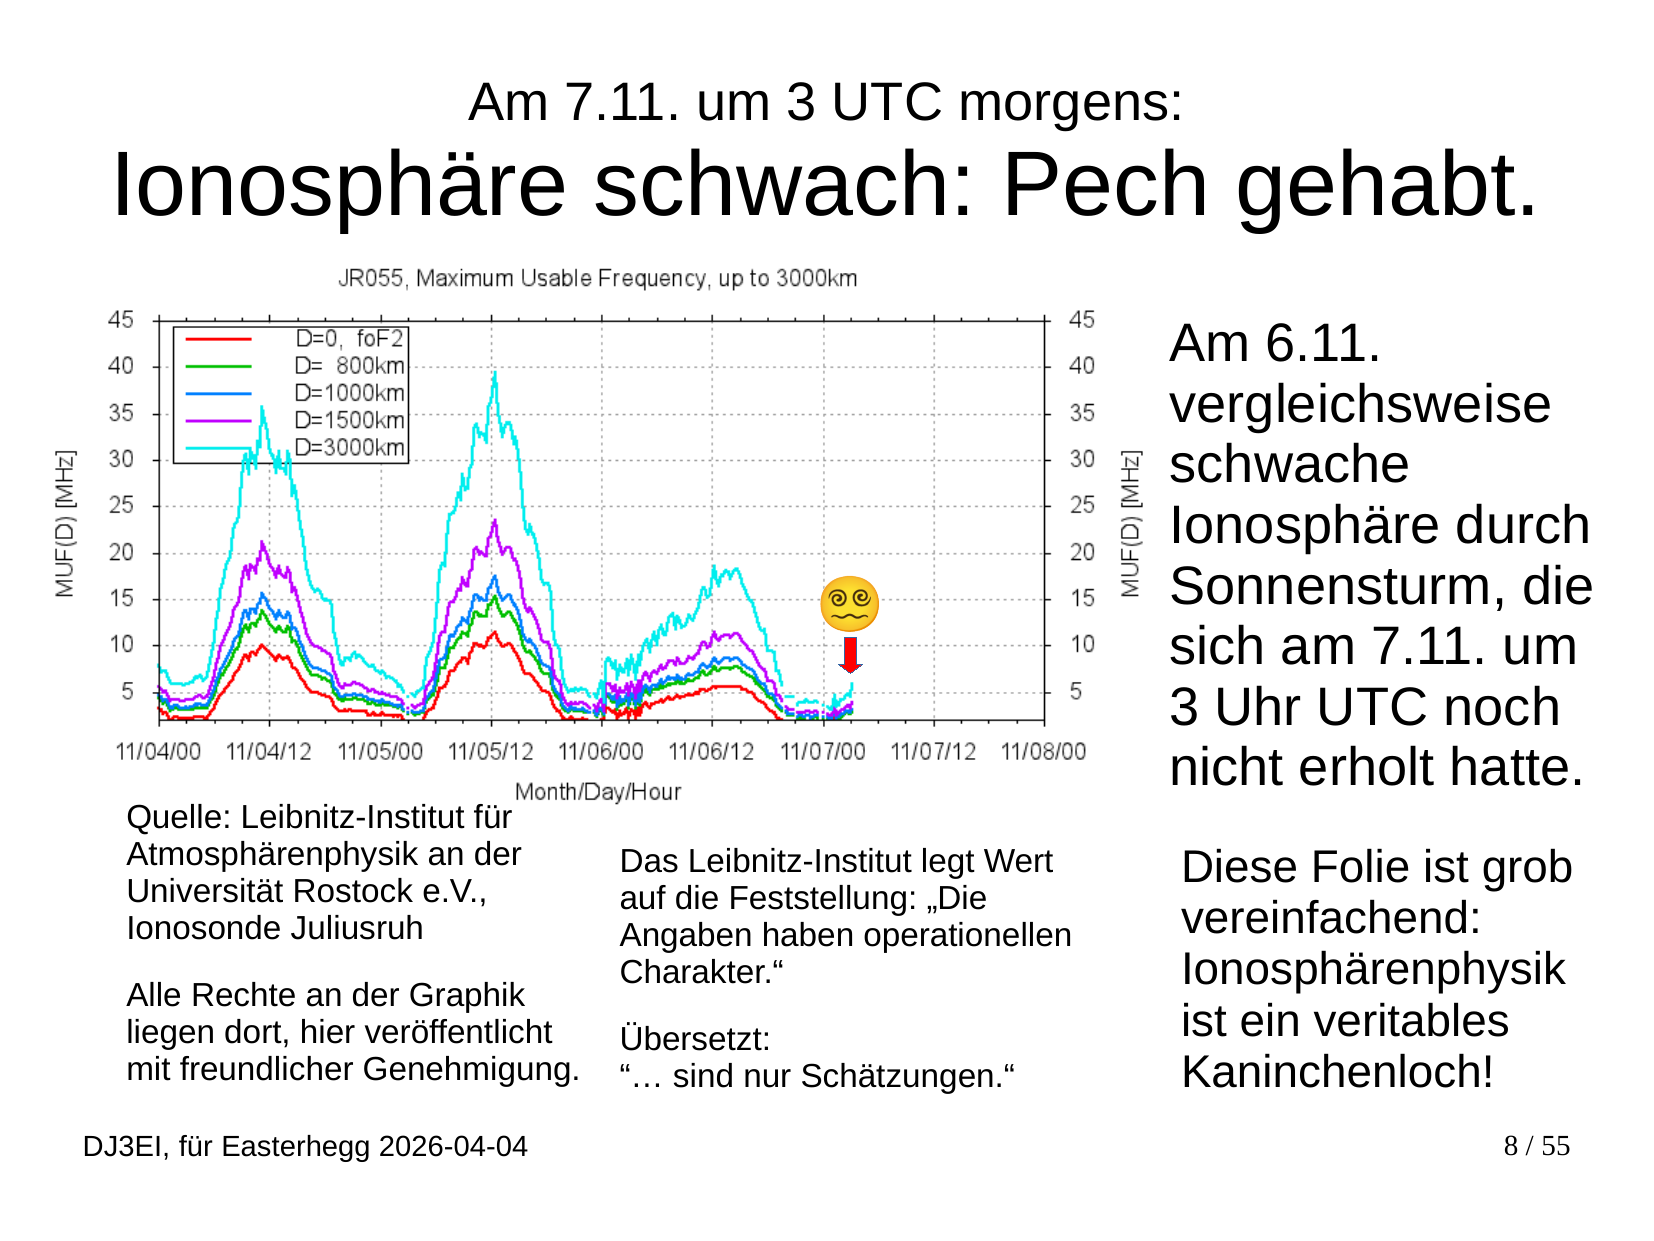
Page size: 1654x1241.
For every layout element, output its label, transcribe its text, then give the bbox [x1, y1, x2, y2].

text_box [838, 637, 863, 674]
text_box Das Leibnitz-Institut legt Wert auf die Feststellung: „Die Angaben haben operationellen Charakter.“ Übersetzt: “… sind nur Schätzungen.“ [604, 835, 1099, 1102]
picture [47, 239, 1193, 813]
title Am 7.11. um 3 UTC morgens: Ionosphäre schwach: Pech gehabt. [82, 49, 1571, 257]
text_box Am 6.11. vergleichsweise schwache Ionosphäre durch Sonnensturm, die sich am 7.11. um 3 Uhr UTC noch nicht erholt hatte. [1154, 305, 1619, 805]
text_box Quelle: Leibnitz-Institut für Atmosphärenphysik an der Universität Rostock e.V., Ionosonde Juliusruh Alle Rechte an der Graphik liegen dort, hier veröffentlicht mit freundlicher Genehmigung. [111, 791, 603, 1132]
text_box Diese Folie ist grob vereinfachend: Ionosphärenphysik ist ein veritables Kaninchenloch! [1166, 833, 1588, 1134]
